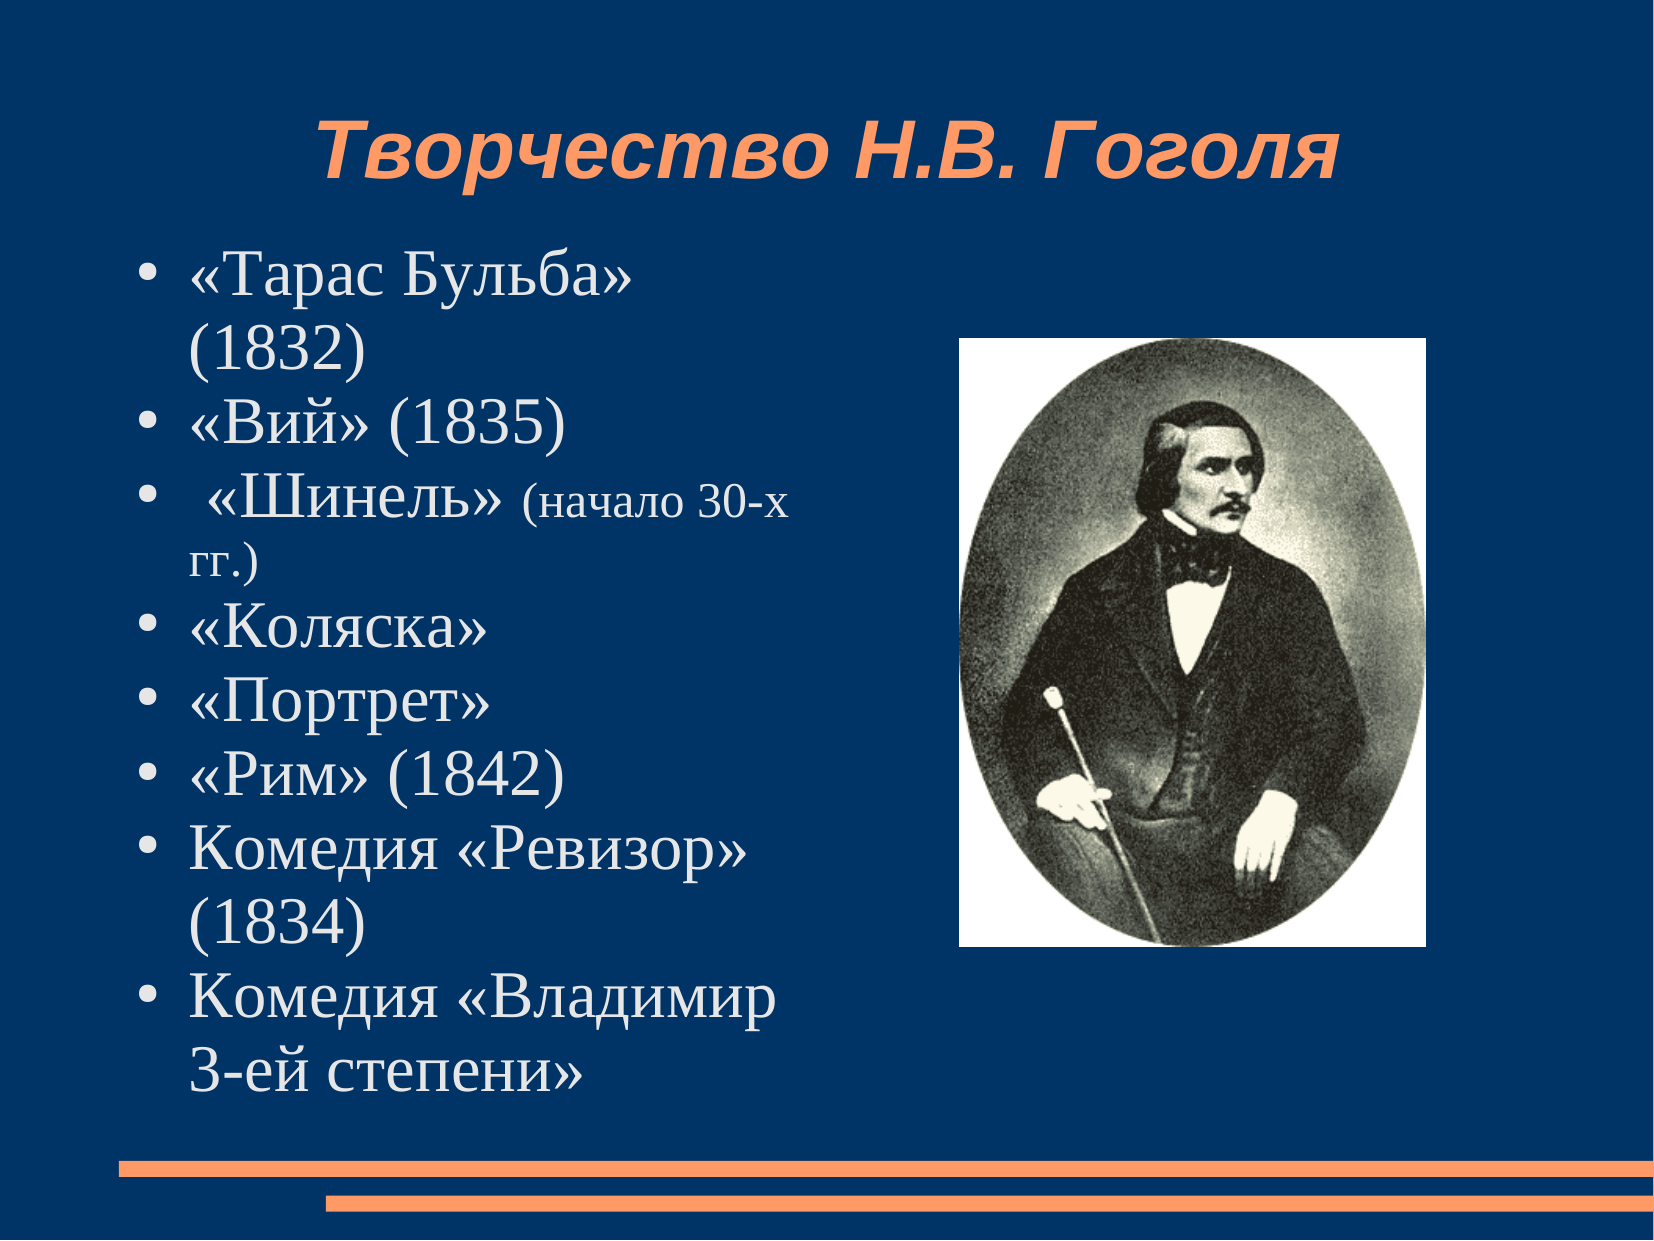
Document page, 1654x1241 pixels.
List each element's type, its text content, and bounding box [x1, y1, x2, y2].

chart [856, 253, 1559, 1063]
title Творчество Н.В. Гоголя [121, 46, 1534, 254]
list «Тарас Бульба» (1832) «Вий» (1835) «Шинель» (начало 30-х гг.) «Коляска» «Портрет» «Рим» (1842) Комедия «Ревизор» (1834) Комедия «Владимир 3-ей степени» [118, 236, 821, 1108]
